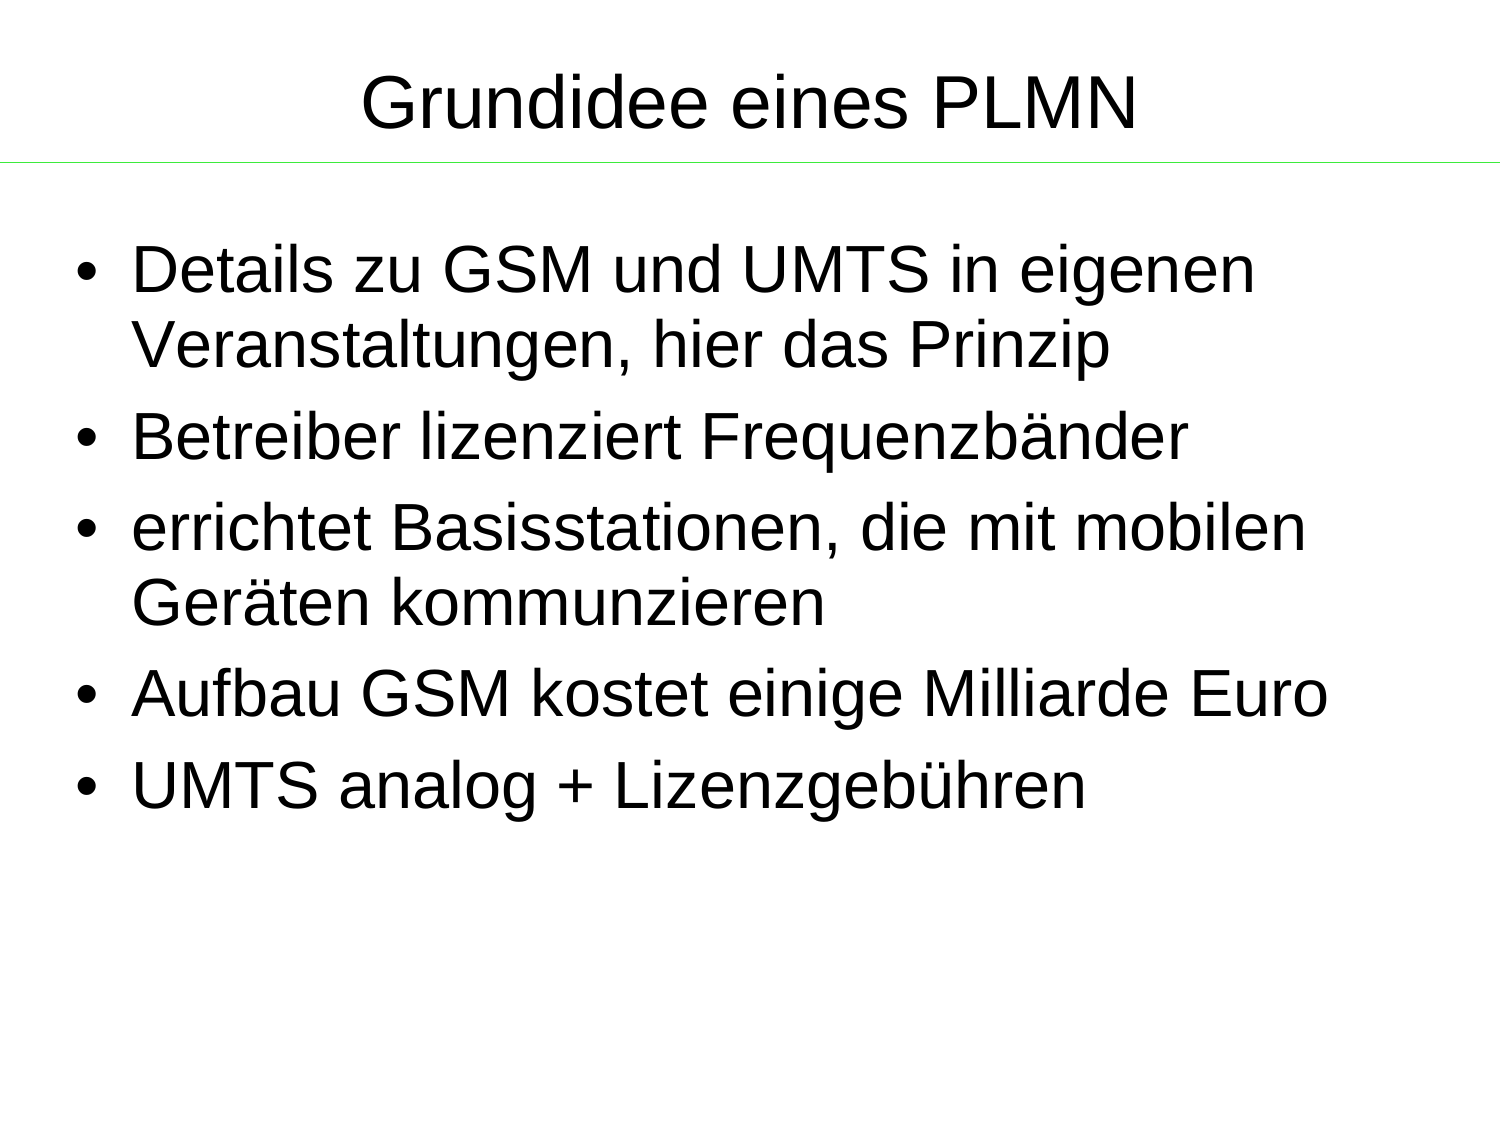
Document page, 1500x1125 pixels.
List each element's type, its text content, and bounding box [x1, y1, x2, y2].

list Details zu GSM und UMTS in eigenen Veranstaltungen, hier das Prinzip Betreiber lizenziert Frequenzbänder errichtet Basisstationen, die mit mobilen Geräten kommunzieren Aufbau GSM kostet einige Milliarde Euro UMTS analog + Lizenzgebühren [75, 232, 1426, 1001]
title Grundidee eines PLMN [75, 49, 1426, 156]
